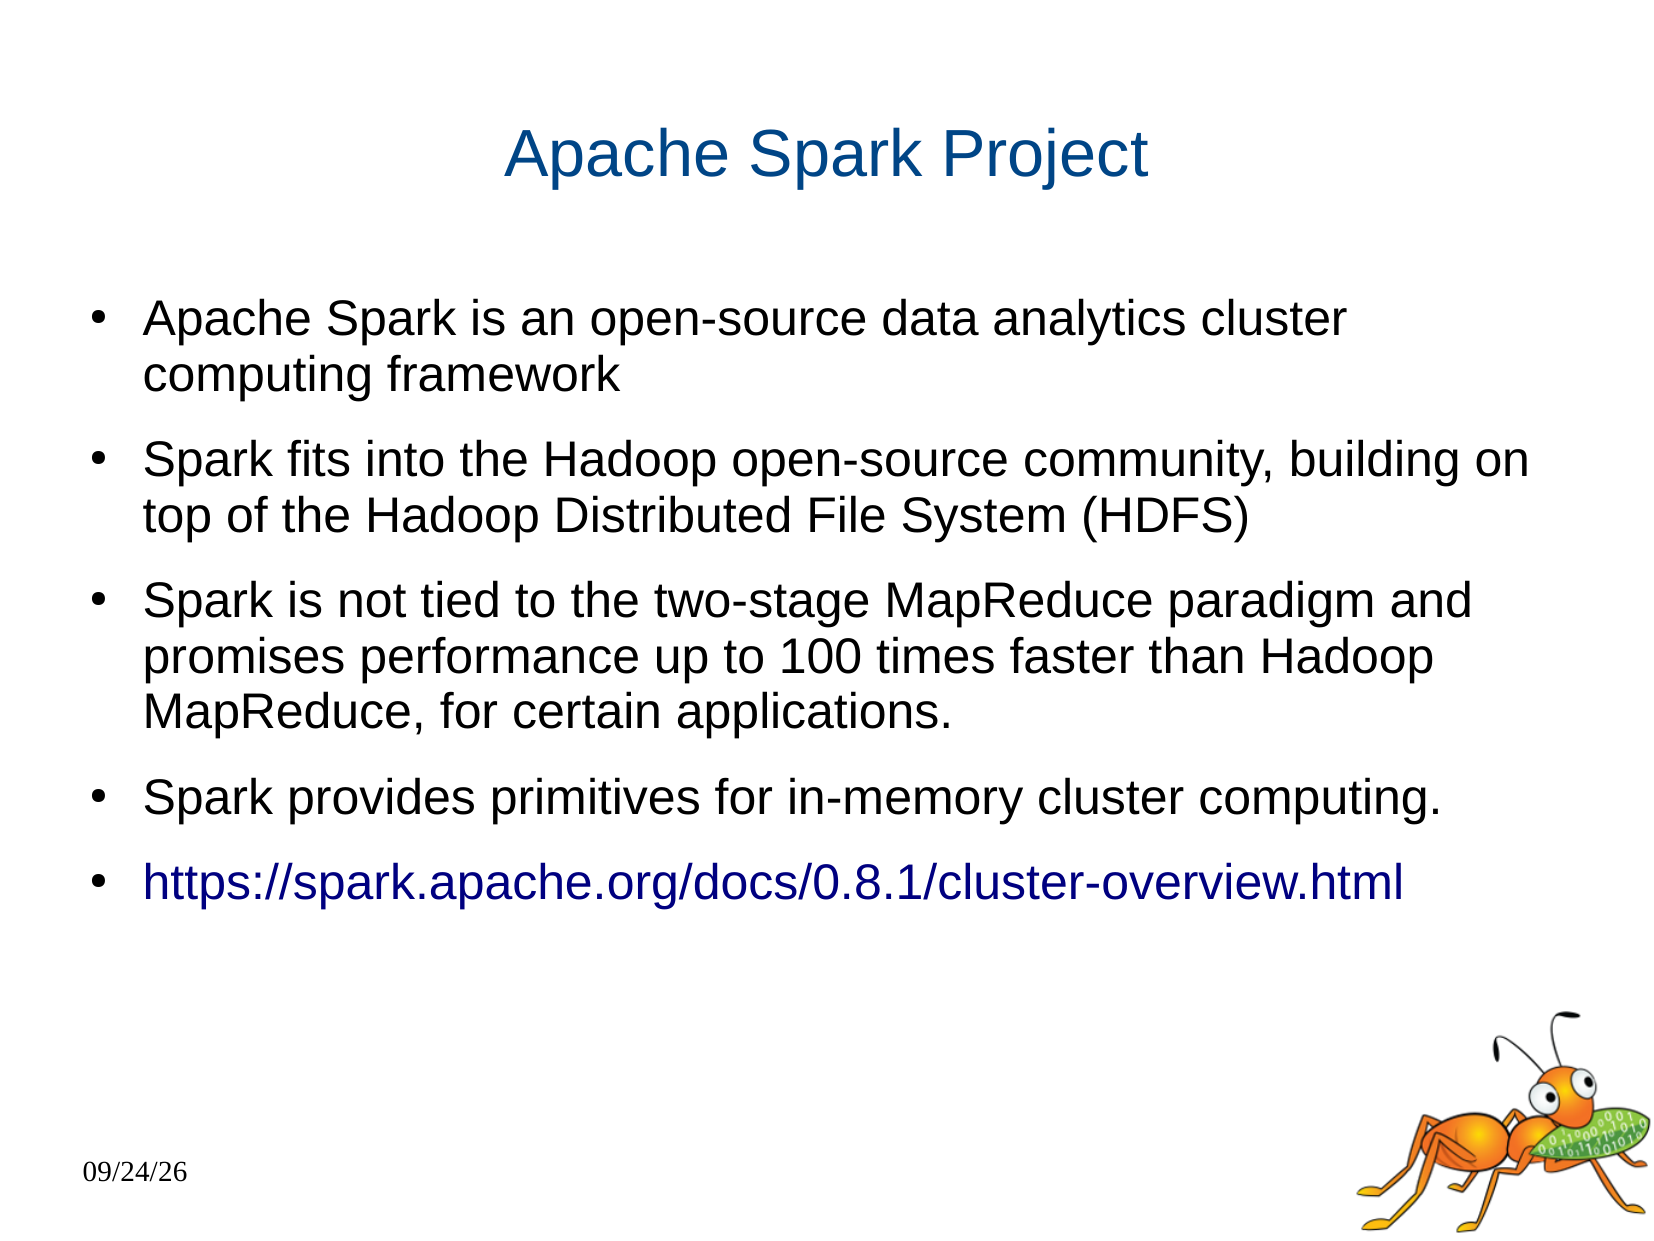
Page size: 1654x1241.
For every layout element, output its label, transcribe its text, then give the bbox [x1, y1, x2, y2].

title Apache Spark Project [82, 49, 1571, 257]
picture [1353, 1009, 1654, 1235]
list Apache Spark is an open-source data analytics cluster computing framework Spark fits into the Hadoop open-source community, building on top of the Hadoop Distributed File System (HDFS) Spark is not tied to the two-stage MapReduce paradigm and promises performance up to 100 times faster than Hadoop MapReduce, for certain applications. Spark provides primitives for in-memory cluster computing. https://spark.apache.org/docs/0.8.1/cluster-overview.html [71, 290, 1561, 1010]
